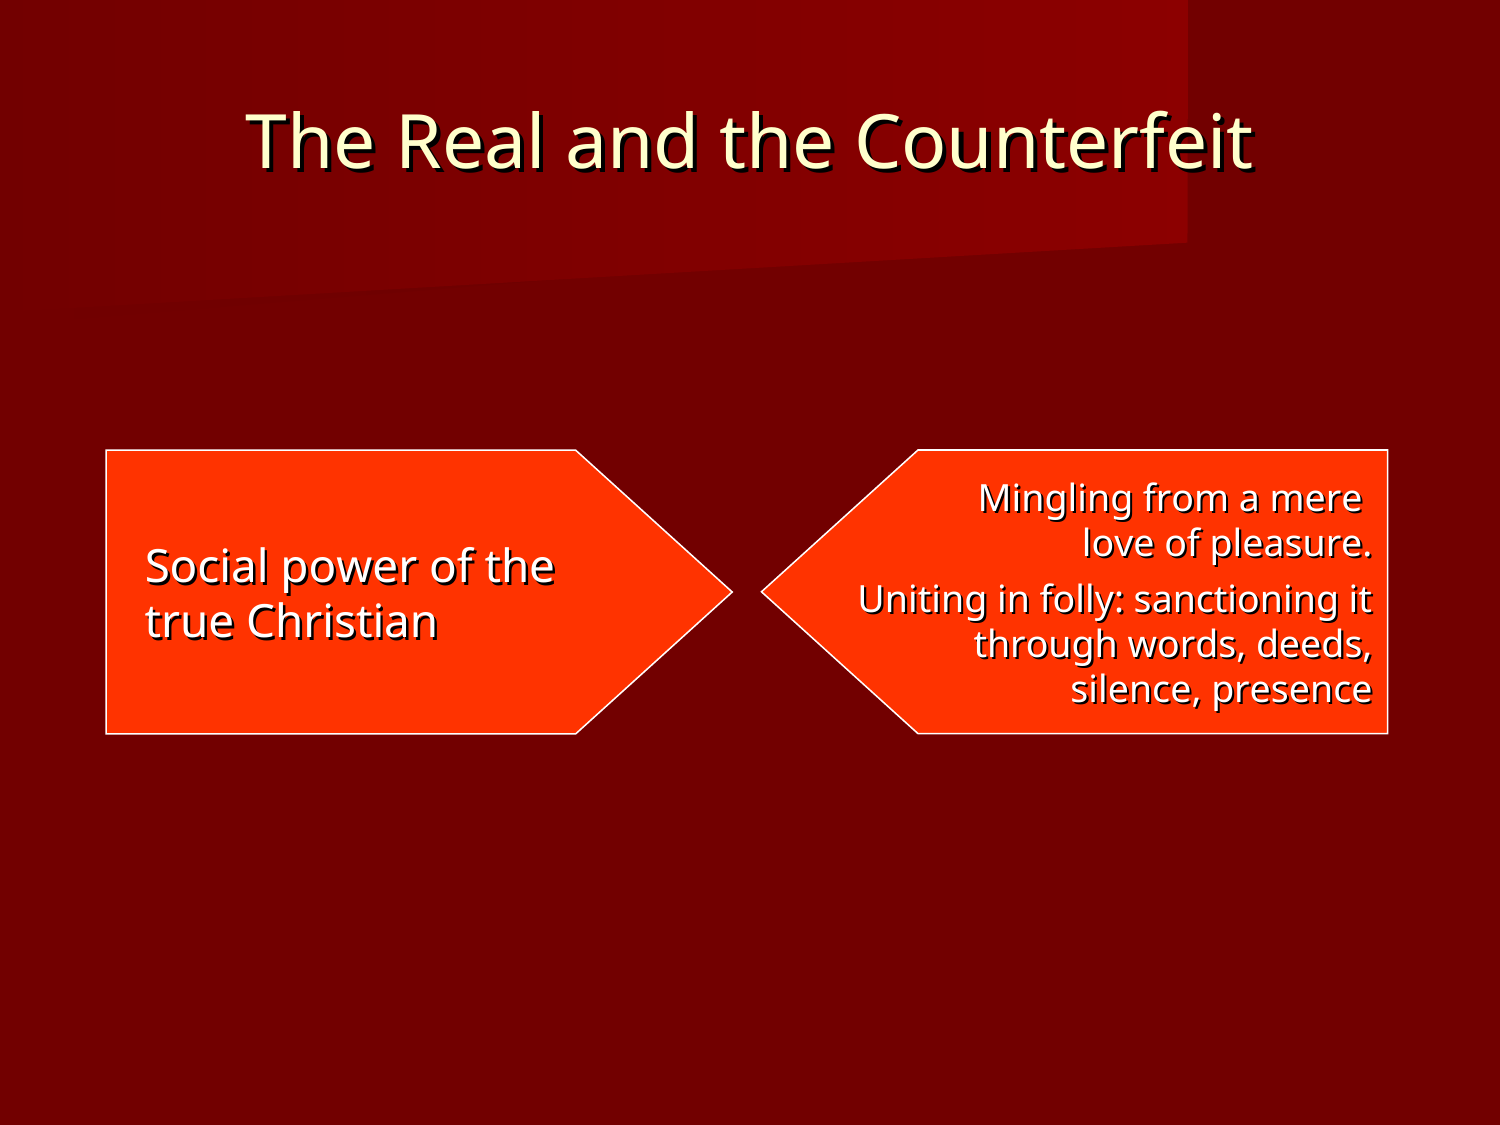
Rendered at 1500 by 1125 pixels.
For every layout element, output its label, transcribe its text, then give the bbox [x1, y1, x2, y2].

text_box Mingling from a mere love of pleasure. Uniting in folly: sanctioning it through words, deeds, silence, presence [761, 450, 1388, 734]
text_box Social power of the true Christian [106, 450, 733, 734]
title The Real and the Counterfeit [75, 45, 1426, 233]
